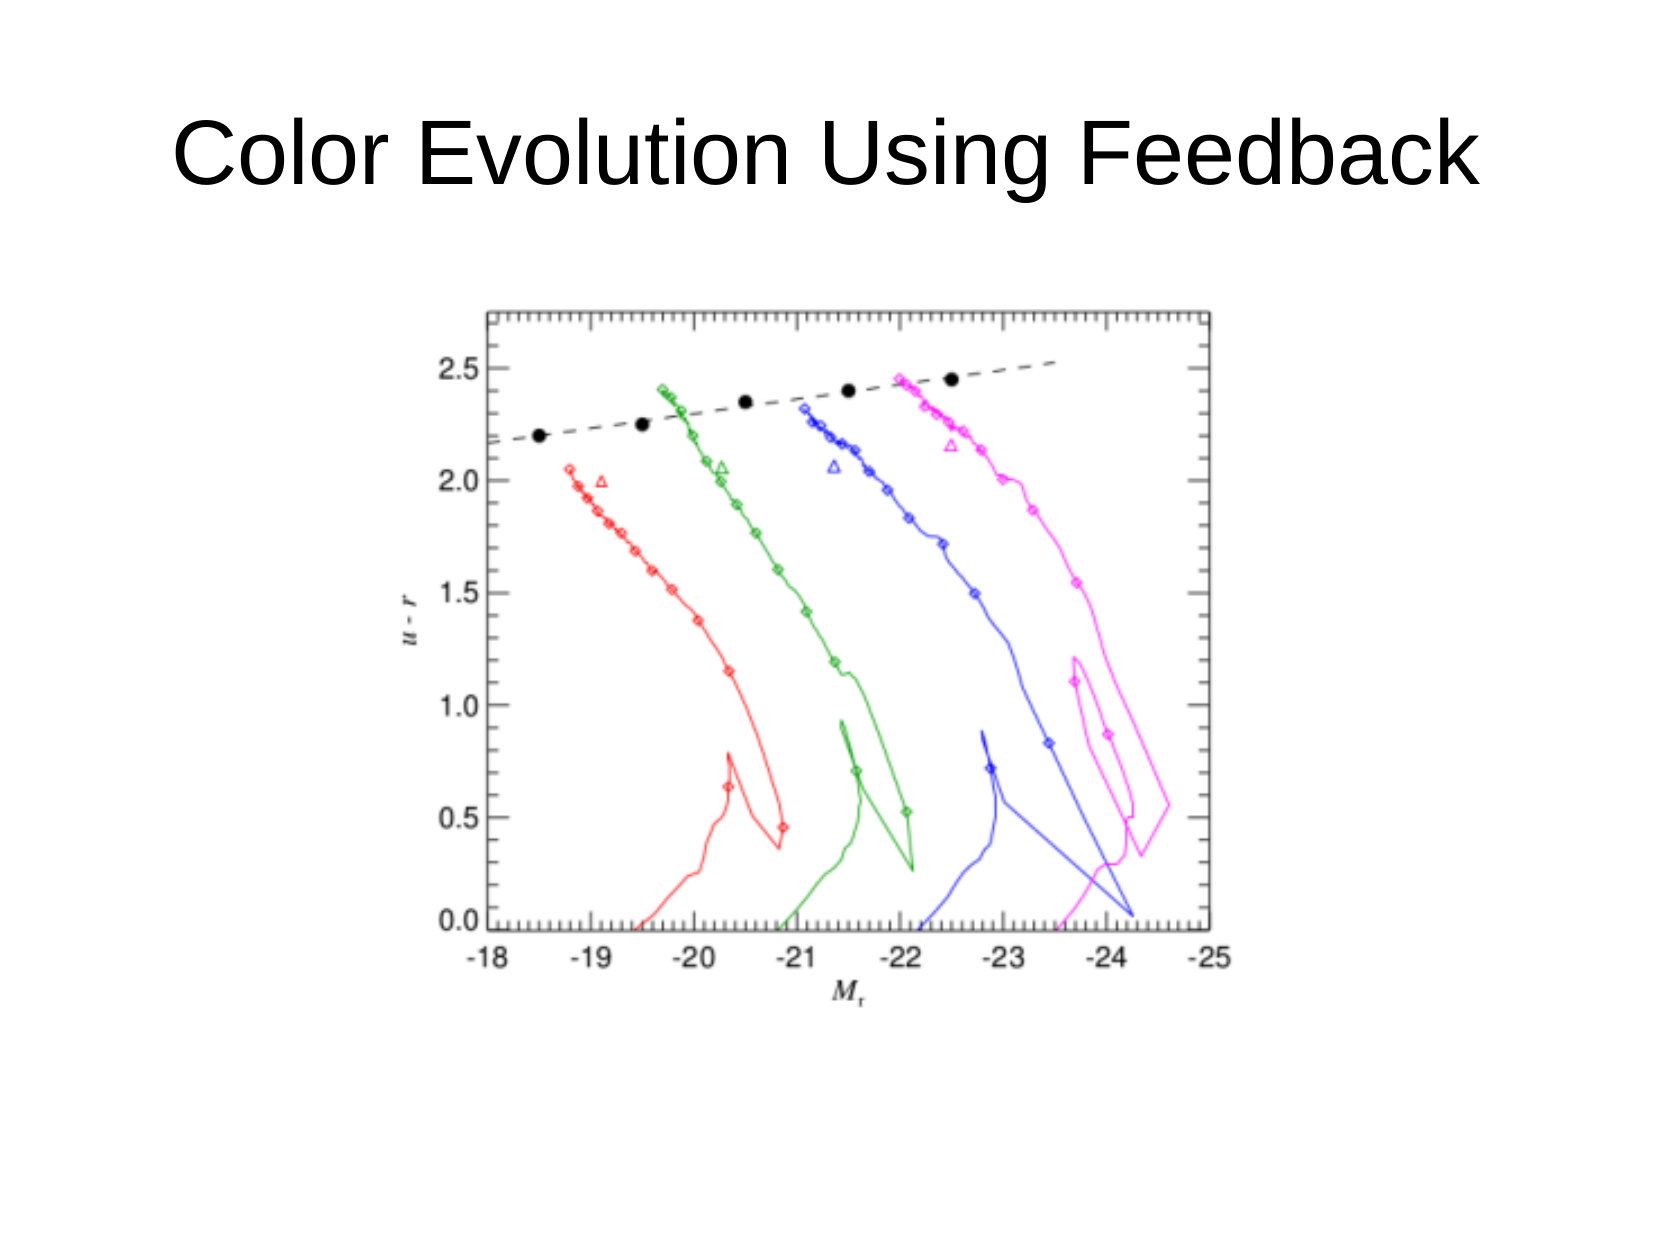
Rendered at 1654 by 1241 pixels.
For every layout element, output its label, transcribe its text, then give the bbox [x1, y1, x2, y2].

picture [397, 290, 1256, 1010]
title Color Evolution Using Feedback [82, 49, 1571, 257]
